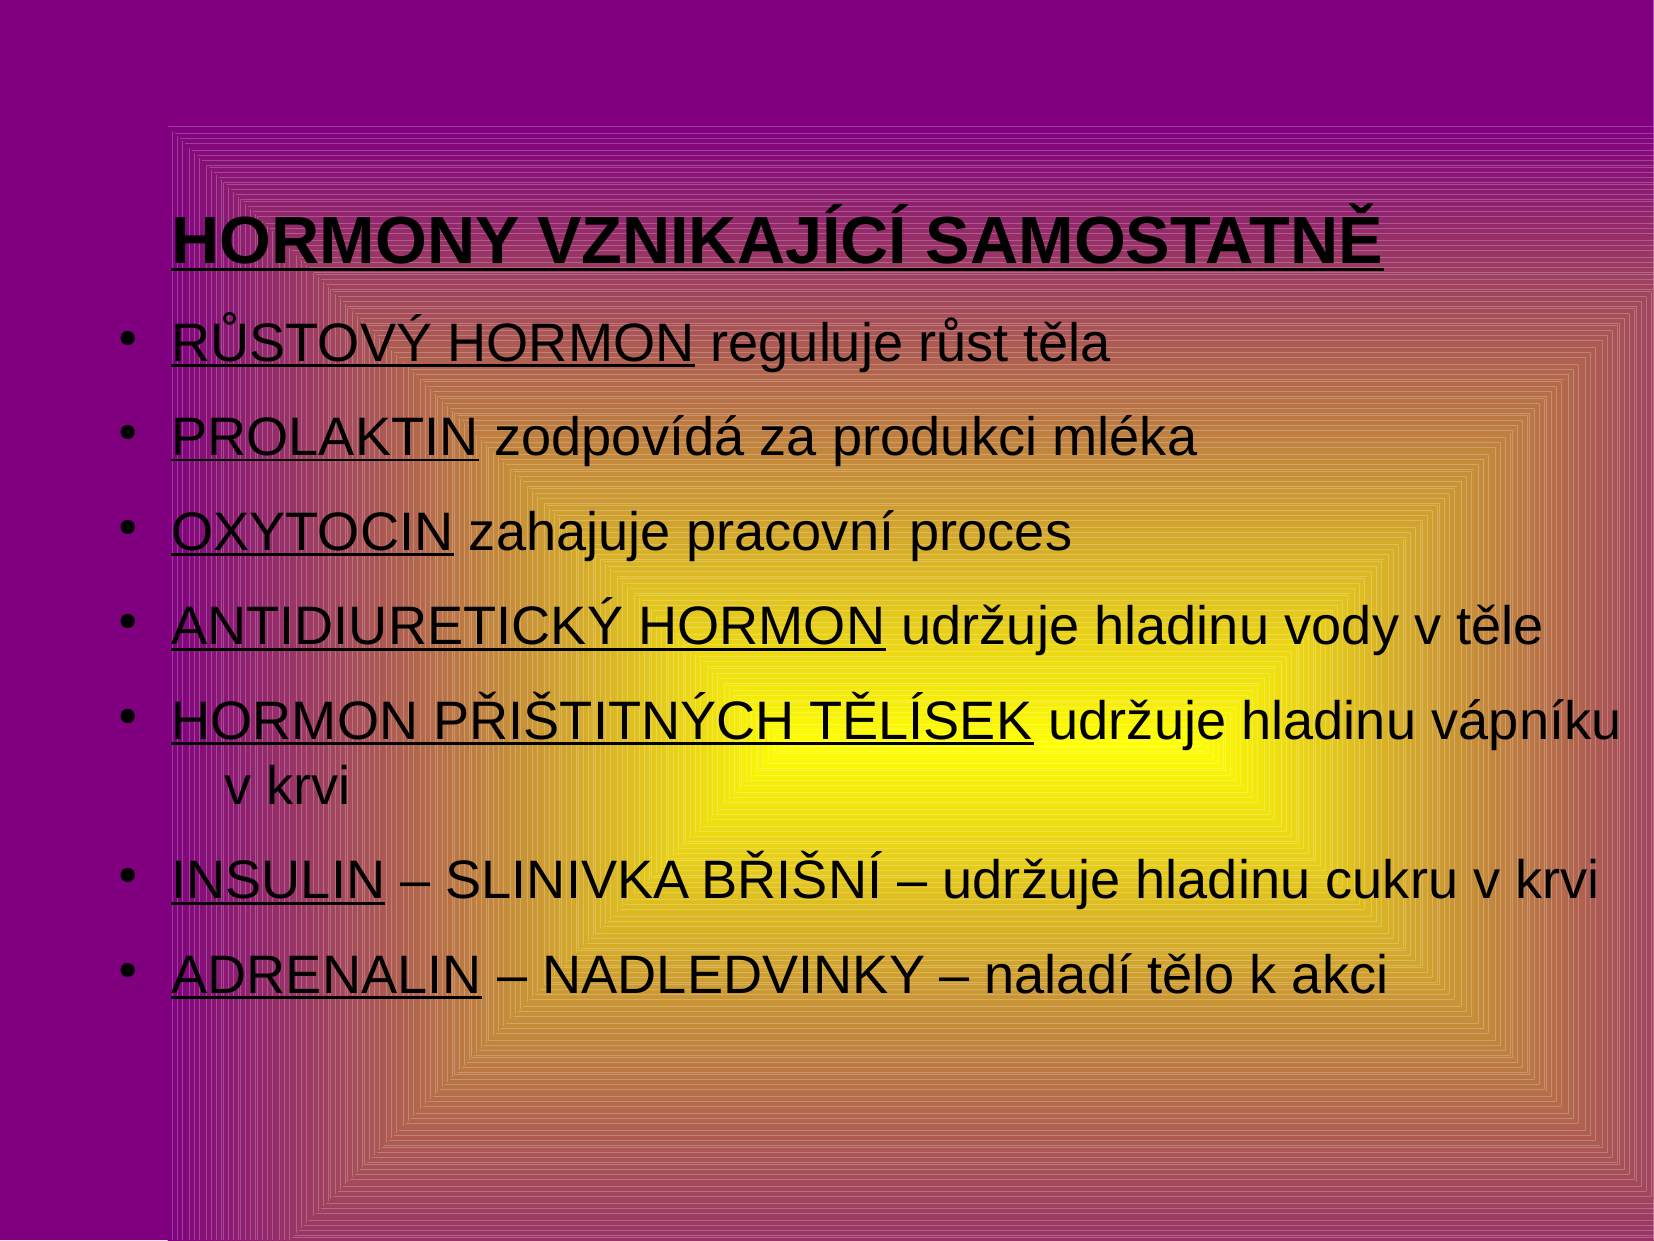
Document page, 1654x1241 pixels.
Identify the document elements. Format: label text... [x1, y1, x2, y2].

list HORMONY VZNIKAJÍCÍ SAMOSTATNĚ RŮSTOVÝ HORMON reguluje růst těla PROLAKTIN zodpovídá za produkci mléka OXYTOCIN zahajuje pracovní proces ANTIDIURETICKÝ HORMON udržuje hladinu vody v těle HORMON PŘIŠTITNÝCH TĚLÍSEK udržuje hladinu vápníku v krvi INSULIN – SLINIVKA BŘIŠNÍ – udržuje hladinu cukru v krvi ADRENALIN – NADLEDVINKY – naladí tělo k akci [82, 197, 1625, 1016]
